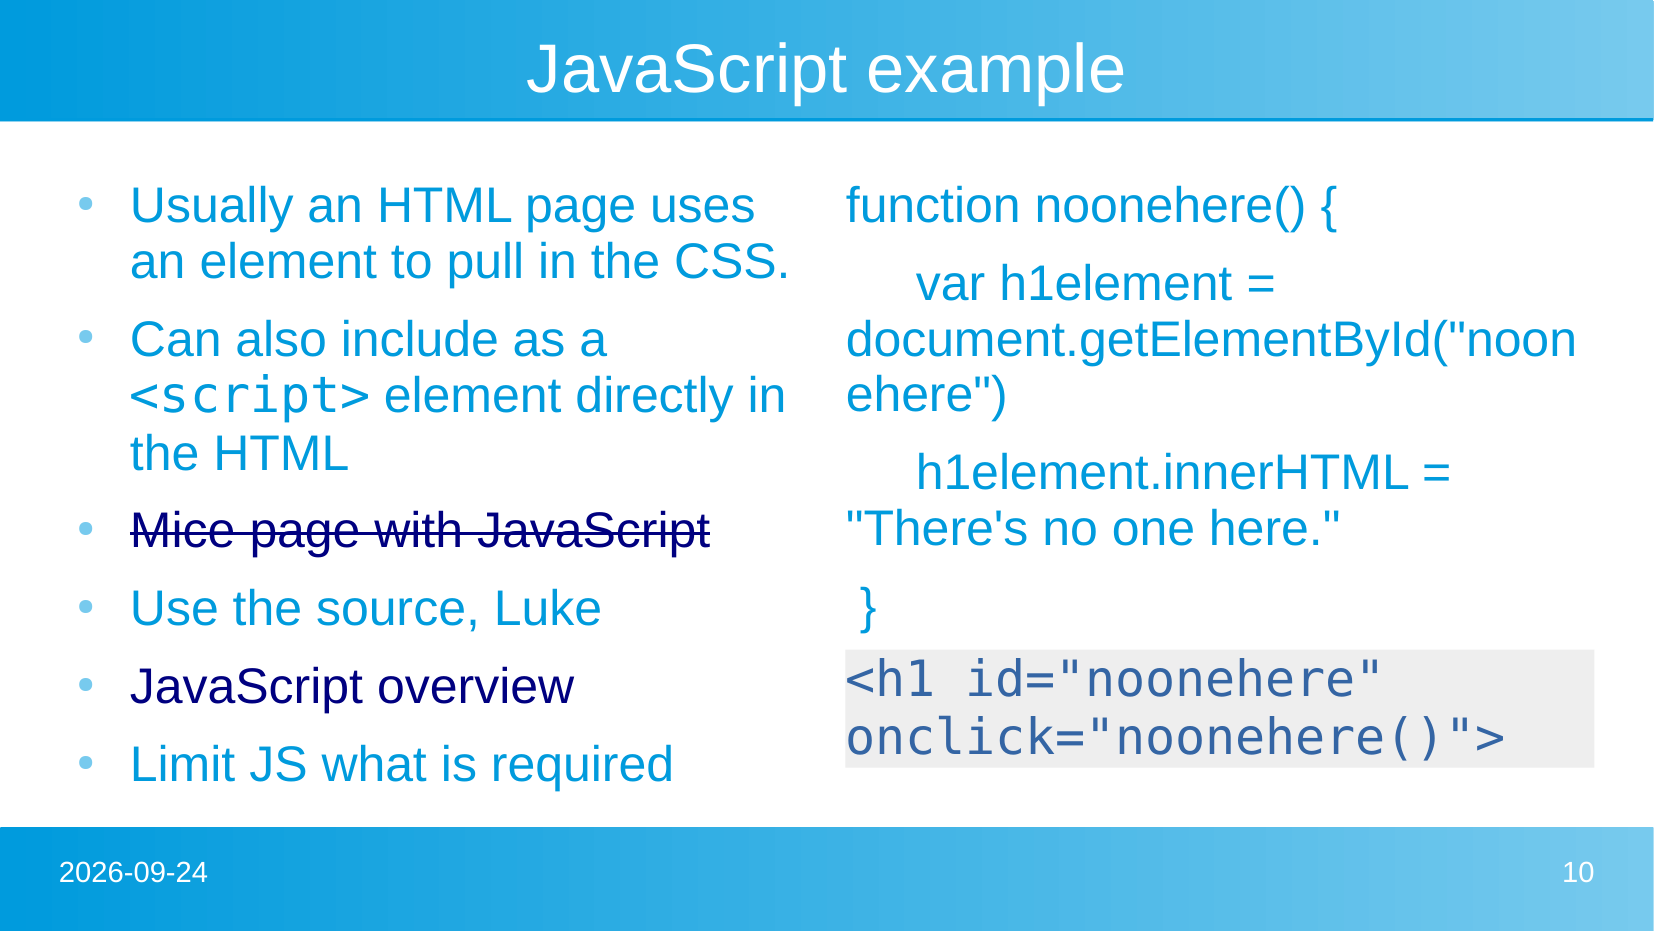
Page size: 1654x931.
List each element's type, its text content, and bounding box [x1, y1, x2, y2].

list function noonehere() { var h1element = document.getElementById("noonehere") h1element.innerHTML = "There's no one here." } [845, 177, 1596, 650]
list Usually an HTML page uses an element to pull in the CSS. Can also include as a <script> element directly in the HTML Mice page with JavaScript Use the source, Luke JavaScript overview Limit JS what is required [59, 177, 809, 768]
list <h1 id="noonehere" onclick="noonehere()"> [845, 649, 1595, 768]
title JavaScript example [59, 29, 1595, 108]
